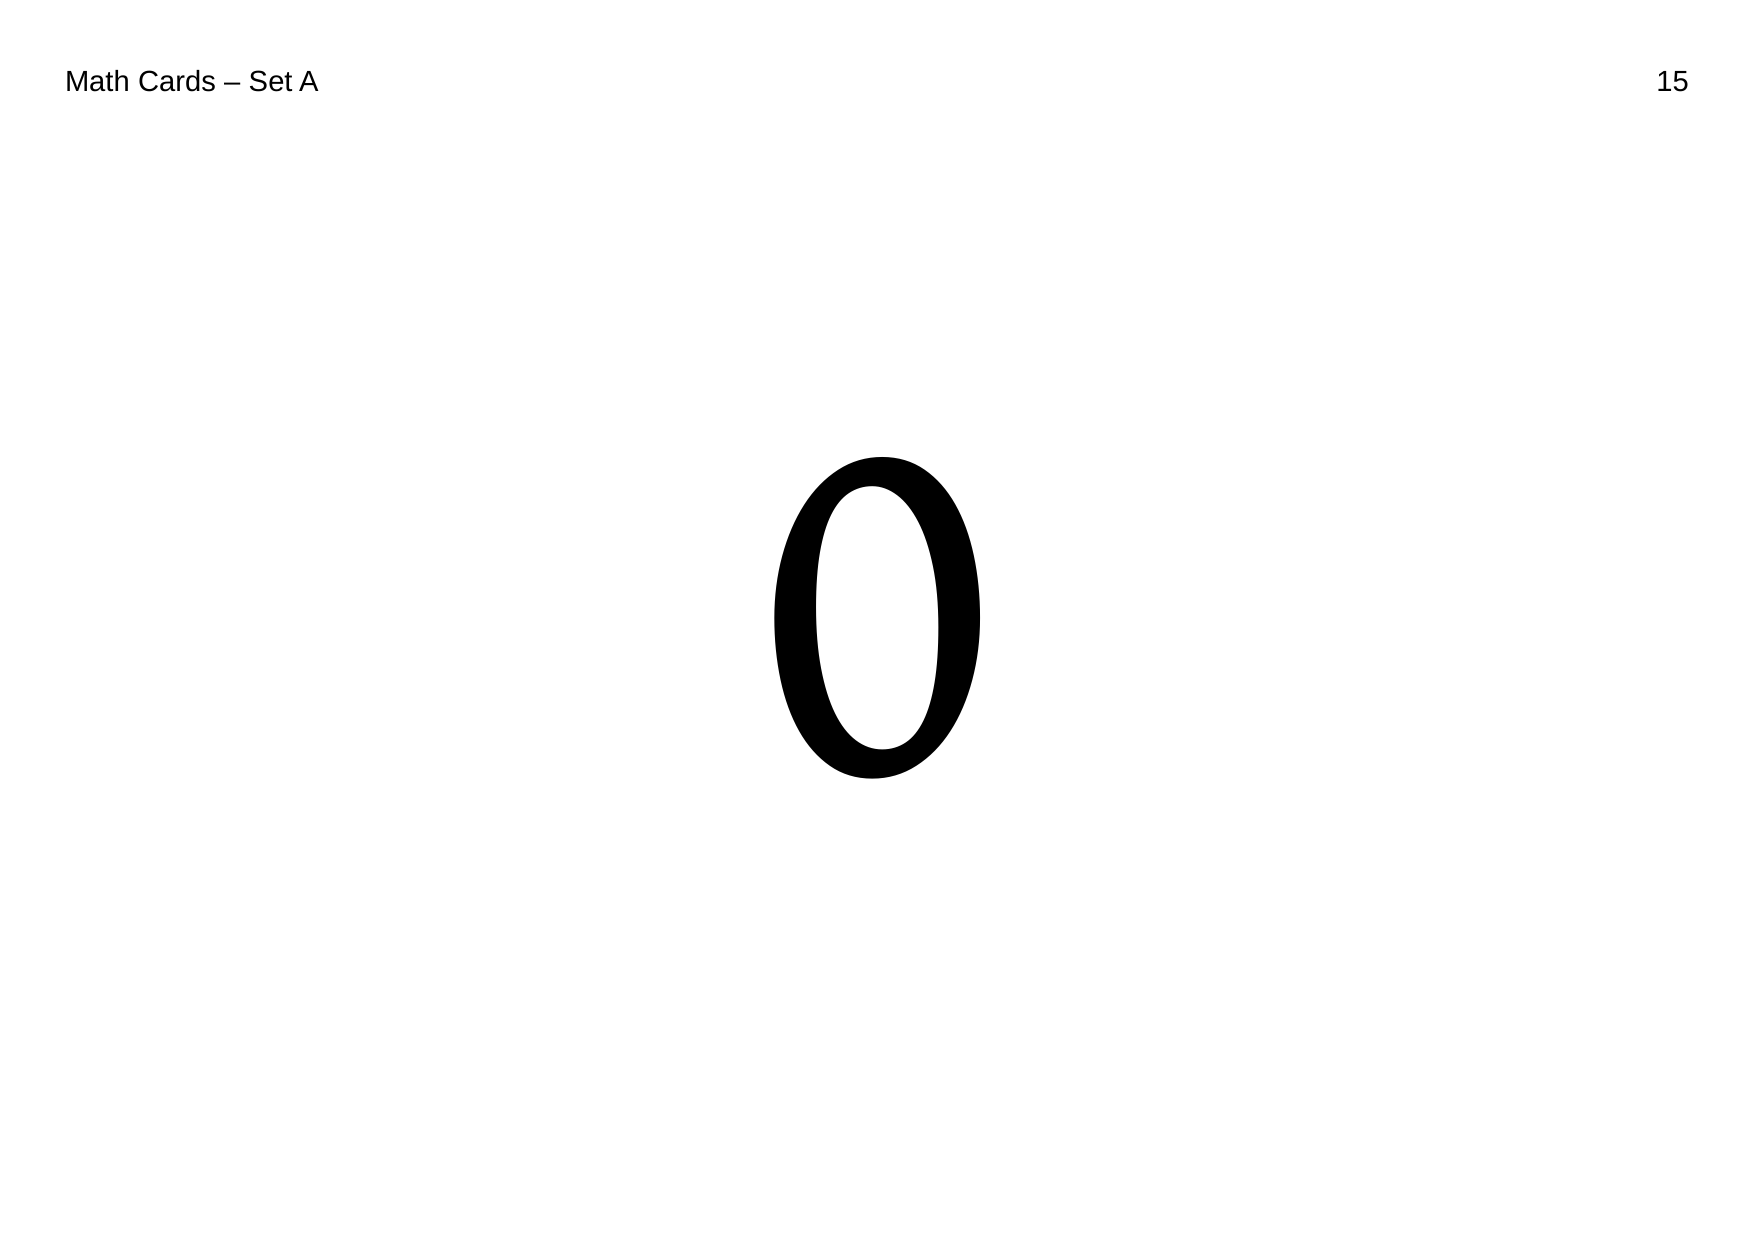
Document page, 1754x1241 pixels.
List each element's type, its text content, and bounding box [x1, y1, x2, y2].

text_box Math Cards – Set A [59, 59, 326, 104]
text_box 0 [749, 318, 1006, 922]
text_box 15 [1650, 59, 1695, 104]
